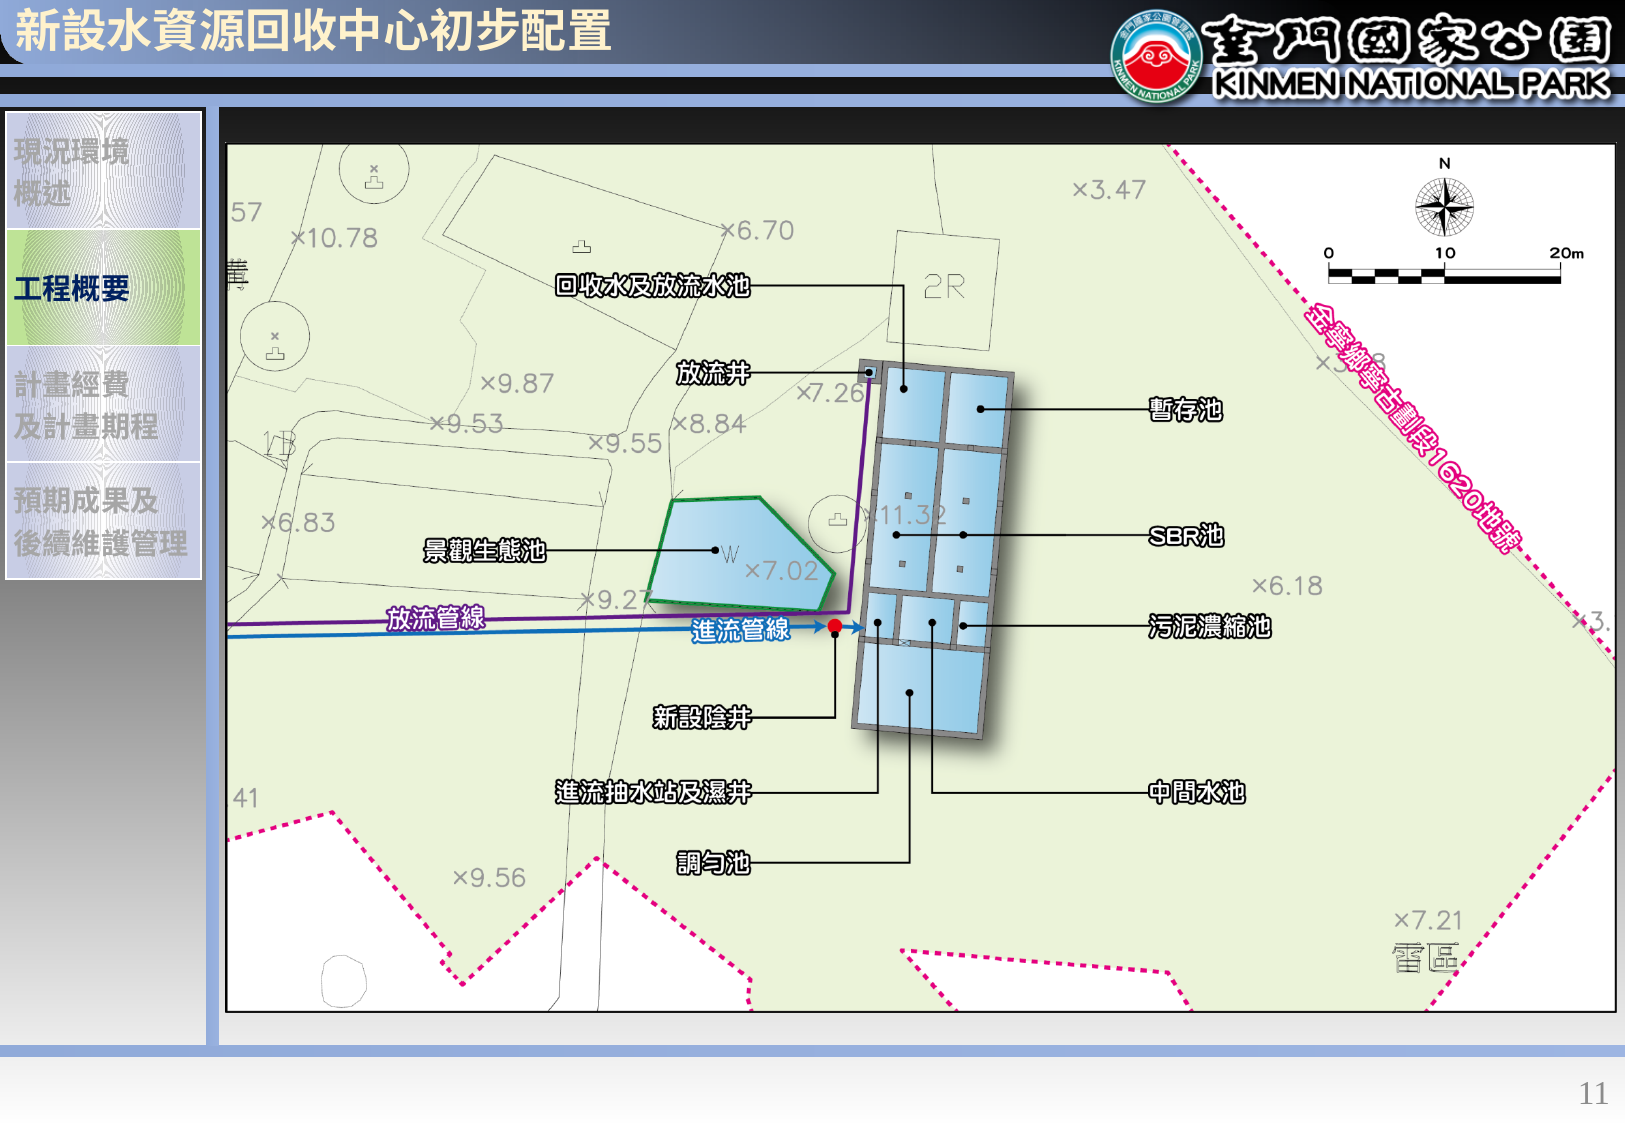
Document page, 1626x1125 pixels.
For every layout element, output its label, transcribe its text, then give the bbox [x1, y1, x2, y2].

table_header 現況環境 概述 [7, 113, 200, 228]
picture [225, 142, 1617, 1013]
title 新設水資源回收中心初步配置 [0, 0, 1402, 65]
picture [1105, 4, 1625, 117]
table_cell 工程概要 [7, 230, 200, 345]
table_cell 預期成果及 後續維護管理 [7, 463, 200, 578]
slide_number <編號> [1259, 1061, 1625, 1122]
table_cell 計畫經費 及計畫期程 [7, 346, 200, 461]
